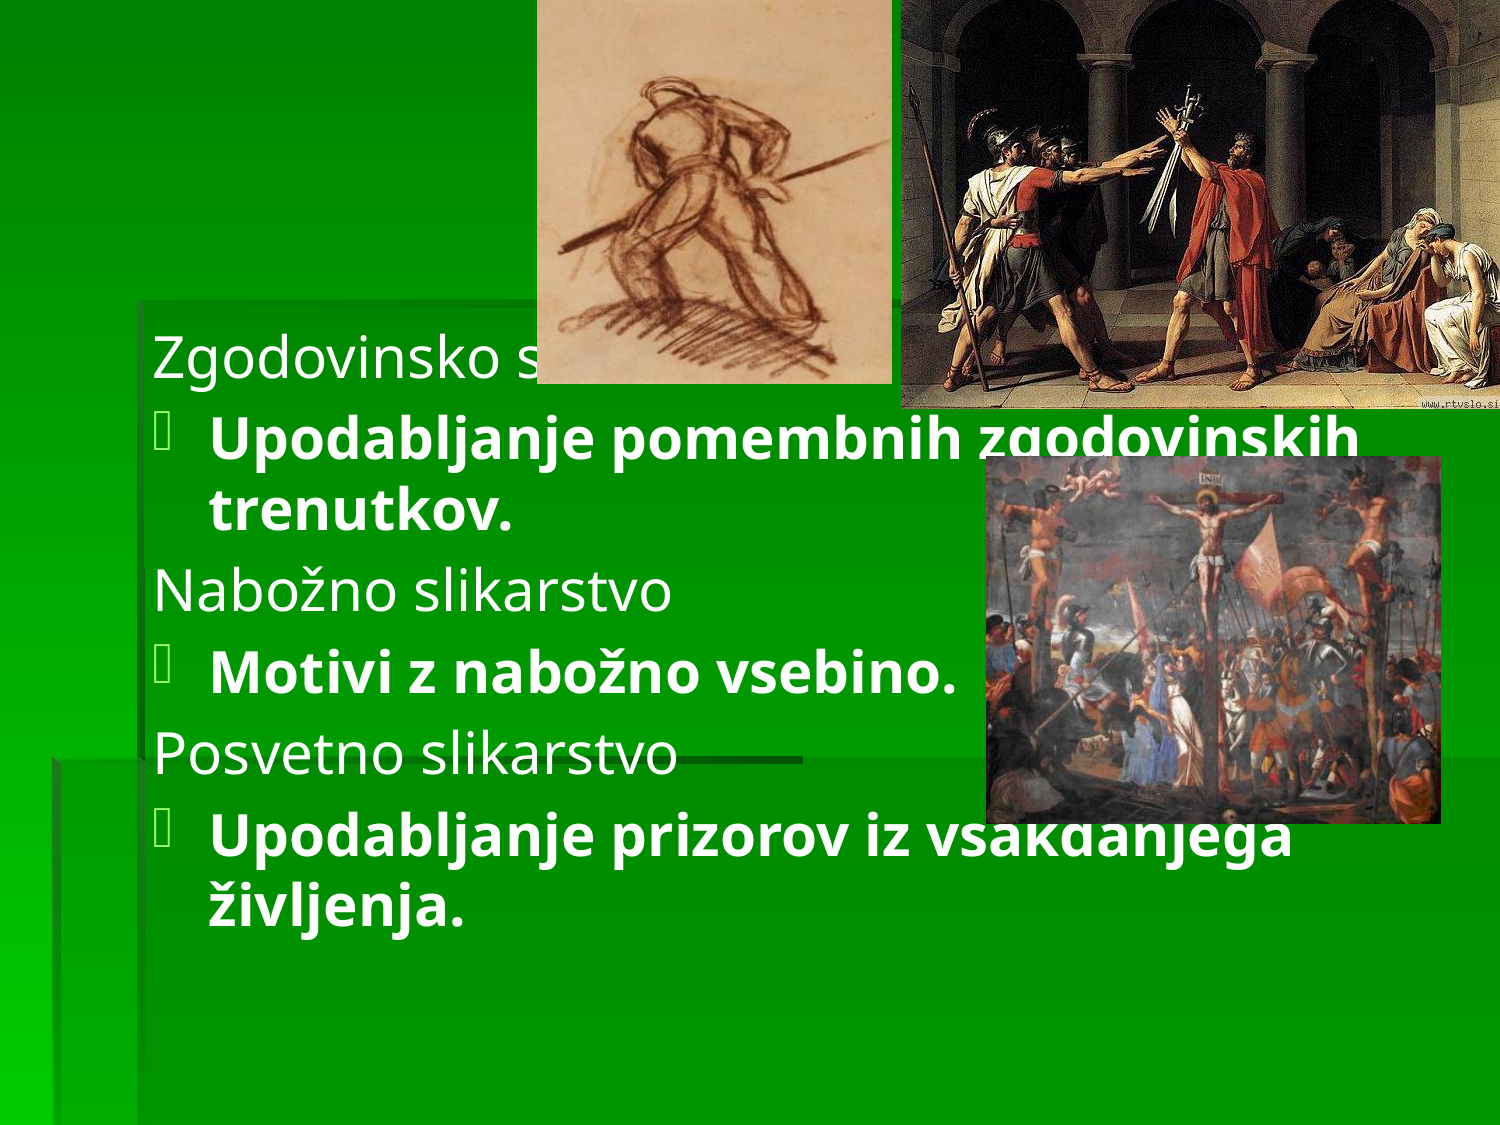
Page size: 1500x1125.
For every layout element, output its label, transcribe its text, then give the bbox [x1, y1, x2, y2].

picture [537, 0, 892, 385]
list Zgodovinsko slikarstvo Upodabljanje pomembnih zgodovinskih trenutkov. Nabožno slikarstvo Motivi z nabožno vsebino. Posvetno slikarstvo Upodabljanje prizorov iz vsakdanjega življenja. [137, 312, 1451, 1000]
picture [901, 0, 1500, 410]
picture [986, 456, 1441, 824]
